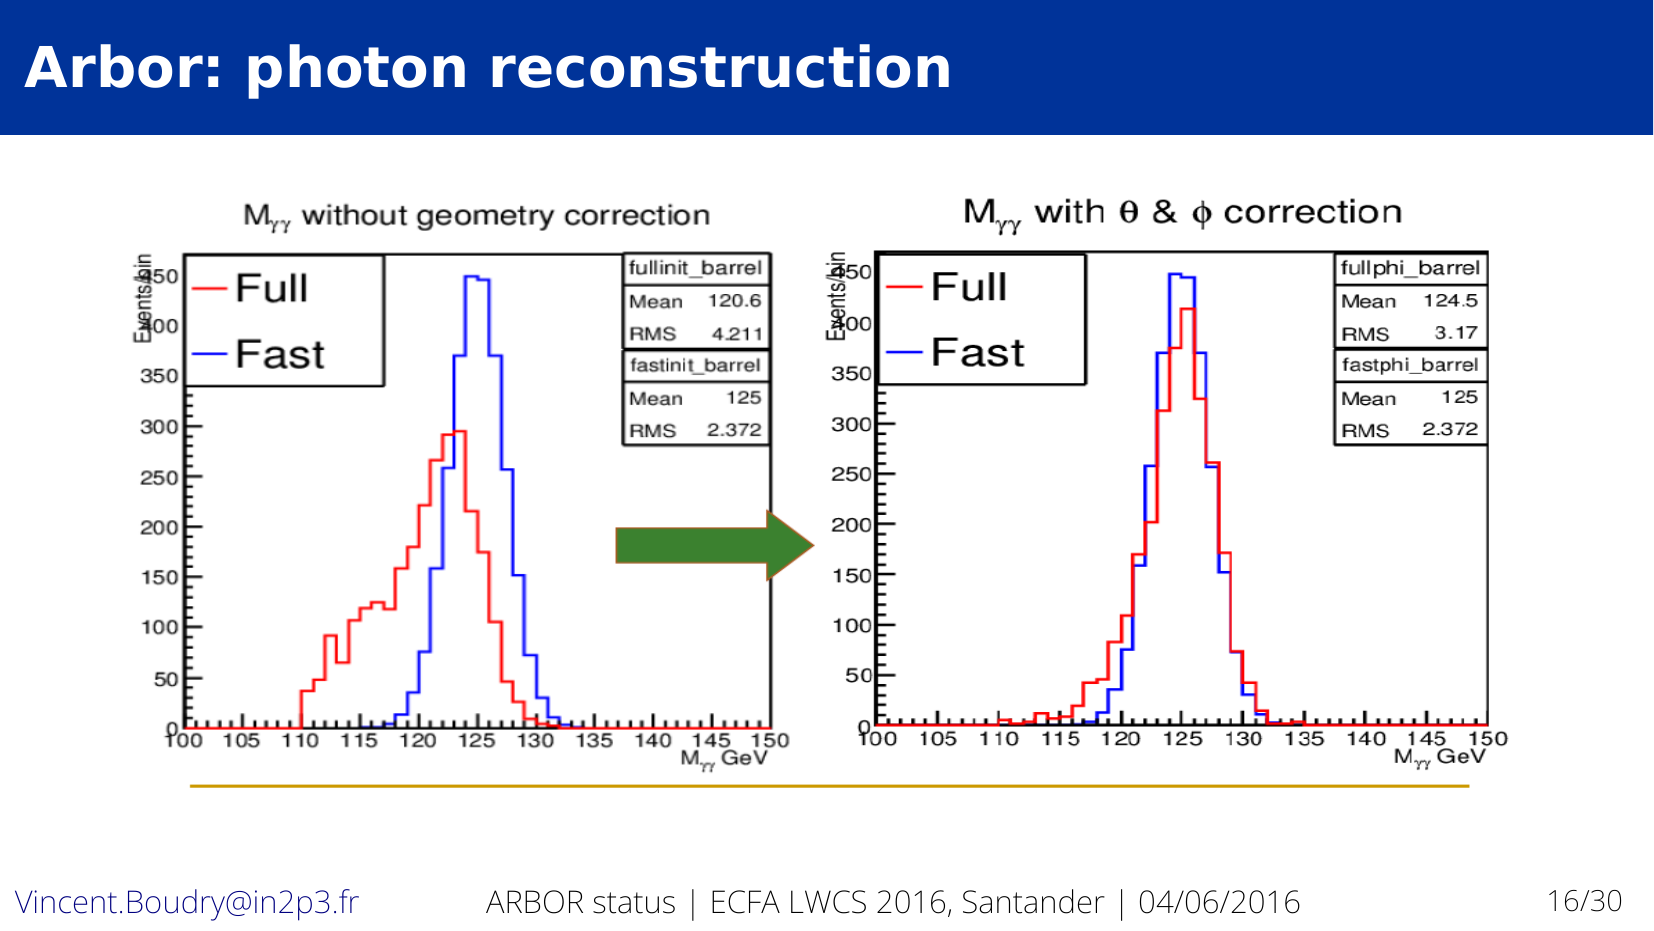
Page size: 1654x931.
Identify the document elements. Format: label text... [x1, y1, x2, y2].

picture [99, 181, 1547, 795]
title Arbor: photon reconstruction [24, 12, 1635, 124]
